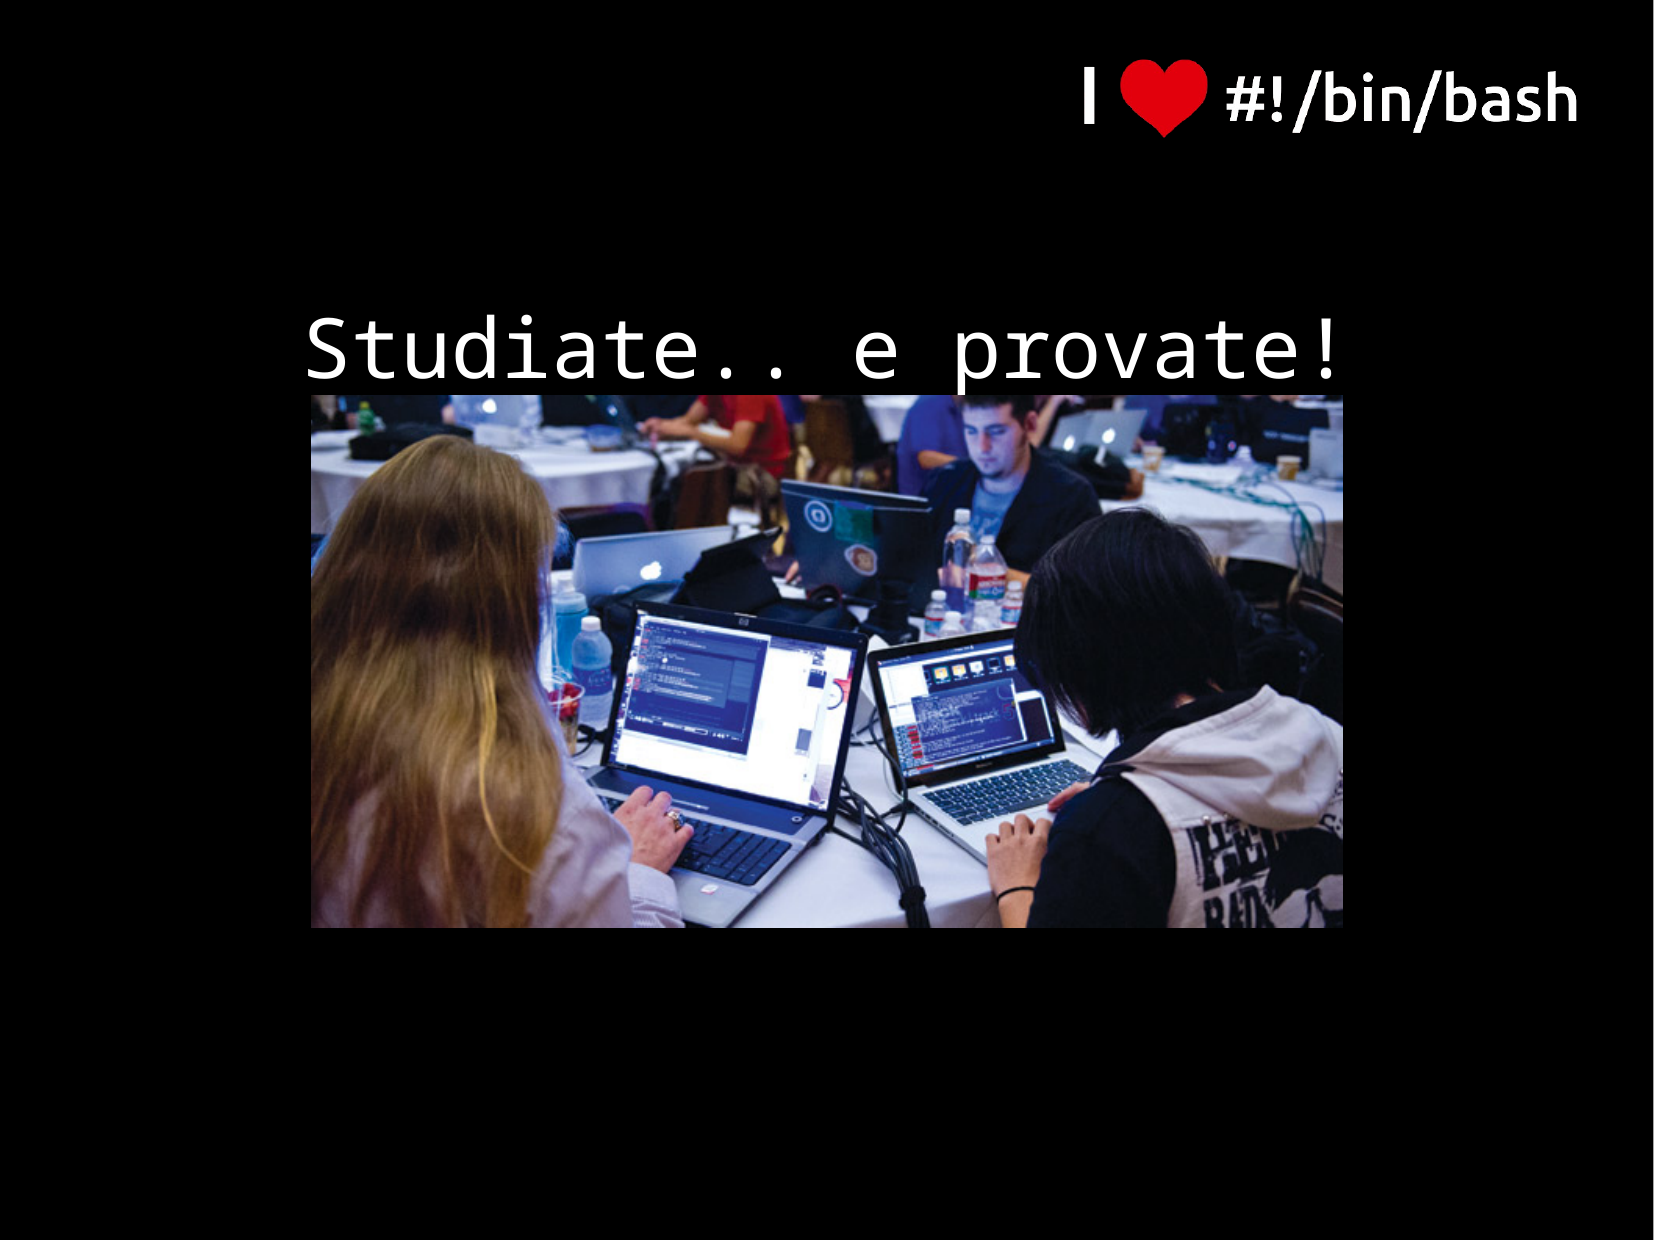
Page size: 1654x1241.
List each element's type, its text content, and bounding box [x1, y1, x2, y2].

picture [1064, 45, 1595, 154]
text_box Studiate.. e provate! [282, 281, 1371, 402]
picture [311, 395, 1343, 928]
